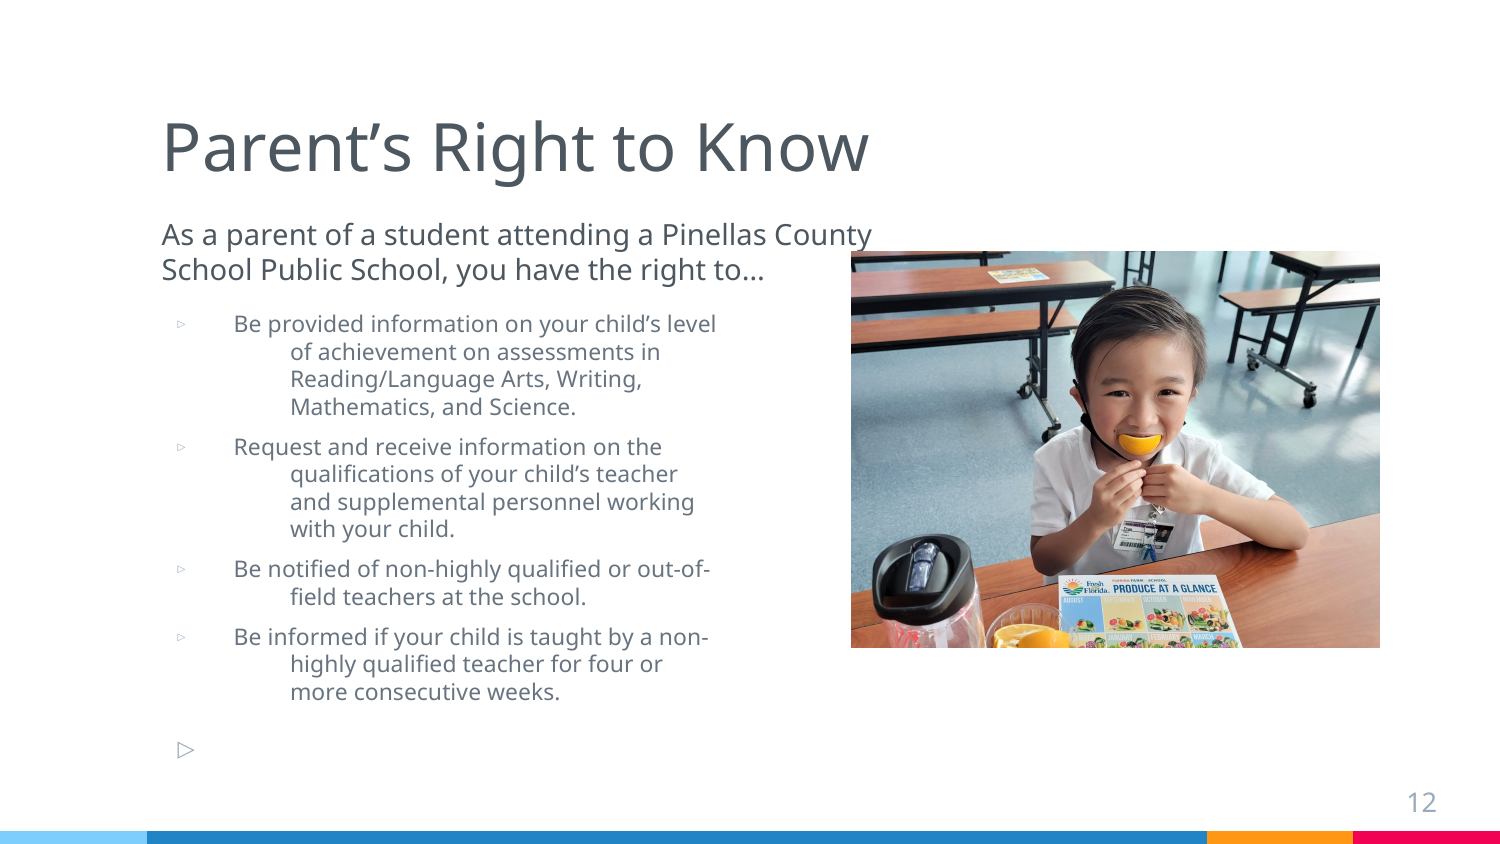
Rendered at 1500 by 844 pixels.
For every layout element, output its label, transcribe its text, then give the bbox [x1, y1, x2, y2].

title Parent’s Right to Know [146, 58, 1207, 200]
list Be provided information on your child’s level of achievement on assessments in Reading/Language Arts, Writing, Mathematics, and Science. Request and receive information on the qualifications of your child’s teacher and supplemental personnel working with your child. Be notified of non-highly qualified or out-of-field teachers at the school. Be informed if your child is taught by a non-highly qualified teacher for four or more consecutive weeks. [125, 294, 737, 808]
text_box As a parent of a student attending a Pinellas County School Public School, you have the right to… [147, 209, 897, 294]
text_box [1391, 770, 1482, 822]
picture [851, 251, 1380, 648]
